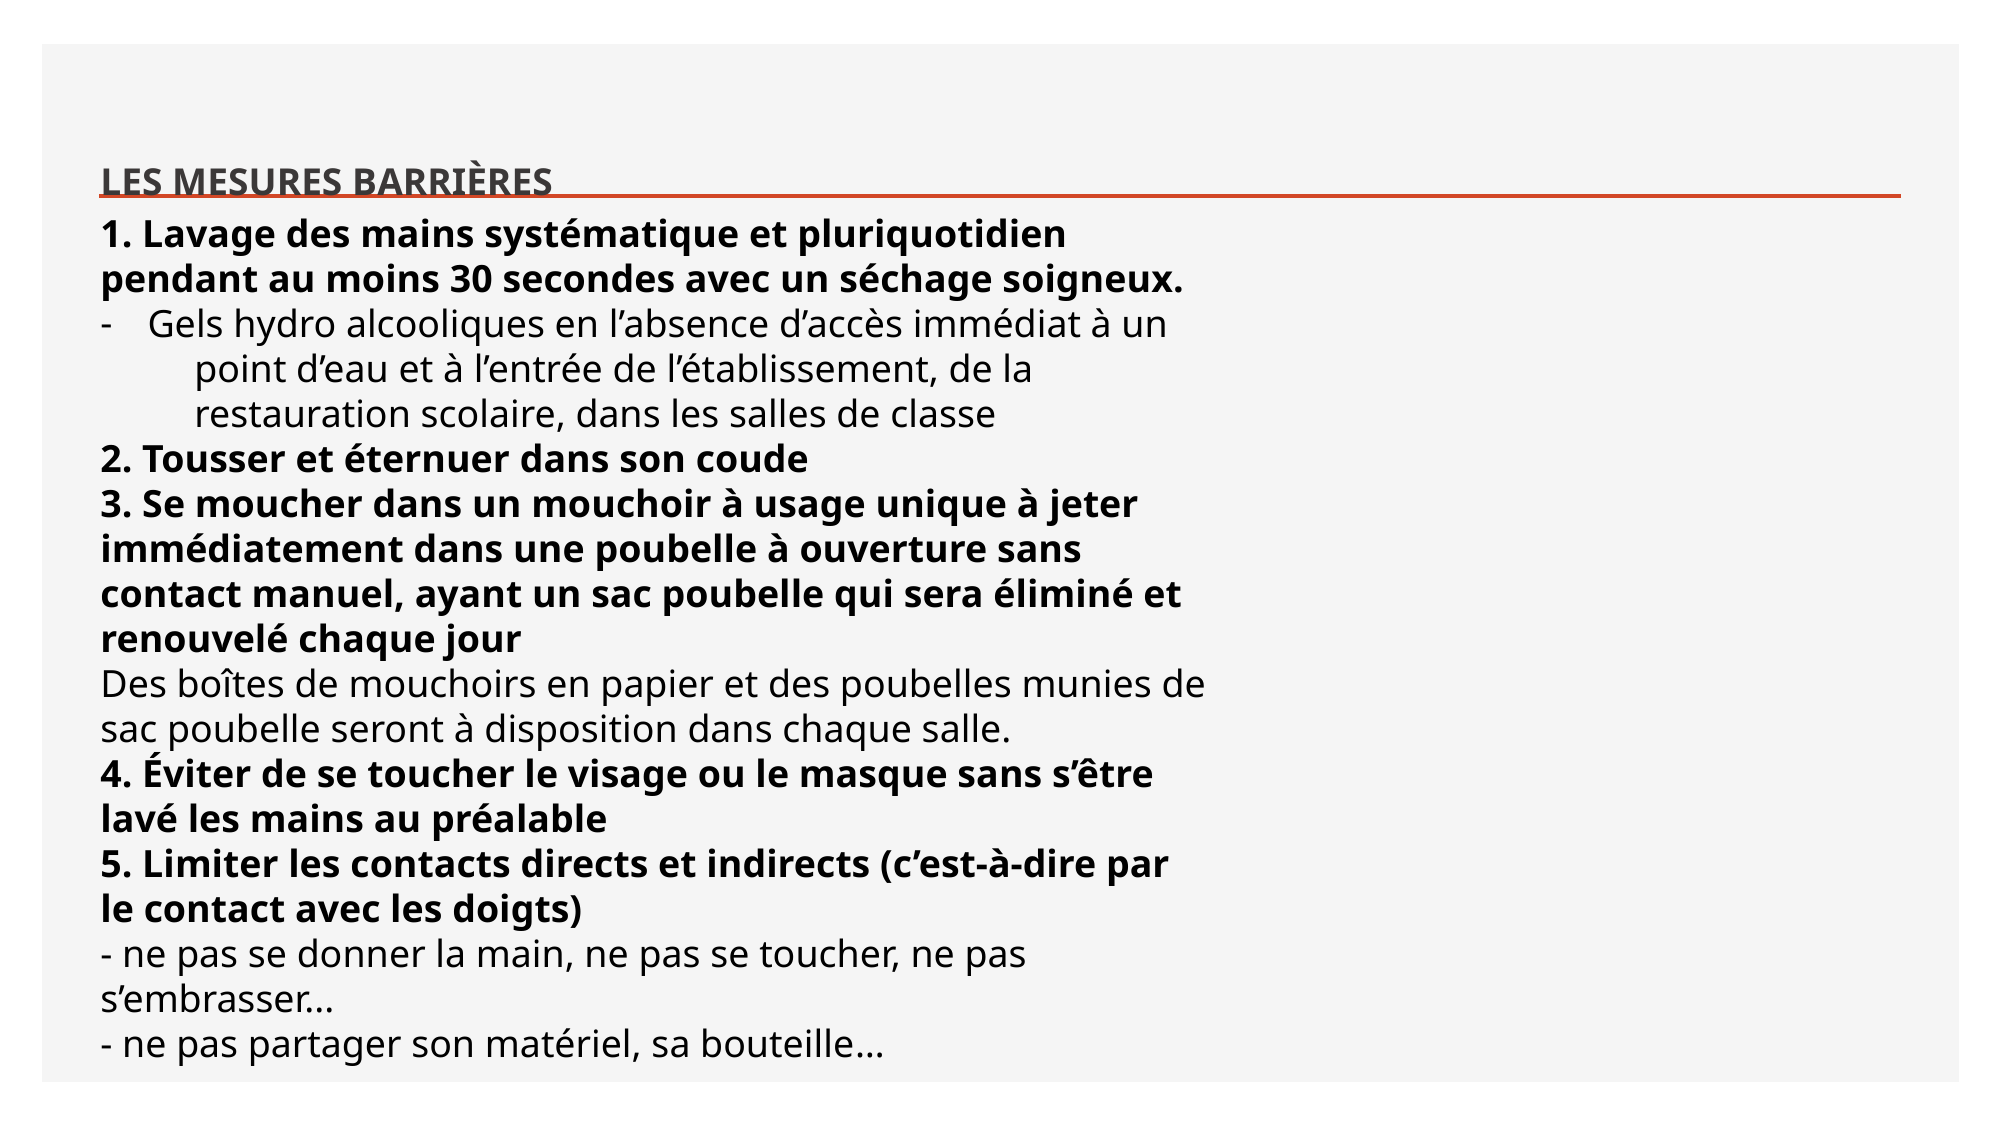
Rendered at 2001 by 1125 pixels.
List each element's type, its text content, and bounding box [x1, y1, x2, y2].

title LES MESURES BARRIÈRES [85, 149, 1875, 255]
text_box 1. Lavage des mains systématique et pluriquotidien pendant au moins 30 secondes avec un séchage soigneux. Gels hydro alcooliques en l’absence d’accès immédiat à un point d’eau et à l’entrée de l’établissement, de la restauration scolaire, dans les salles de classe 2. Tousser et éternuer dans son coude 3. Se moucher dans un mouchoir à usage unique à jeter immédiatement dans une poubelle à ouverture sans contact manuel, ayant un sac poubelle qui sera éliminé et renouvelé chaque jour Des boîtes de mouchoirs en papier et des poubelles munies de sac poubelle seront à disposition dans chaque salle. 4. Éviter de se toucher le visage ou le masque sans s’être lavé les mains au préalable 5. Limiter les contacts directs et indirects (c’est-à-dire par le contact avec les doigts) - ne pas se donner la main, ne pas se toucher, ne pas s’embrasser... - ne pas partager son matériel, sa bouteille… [85, 202, 1225, 1036]
